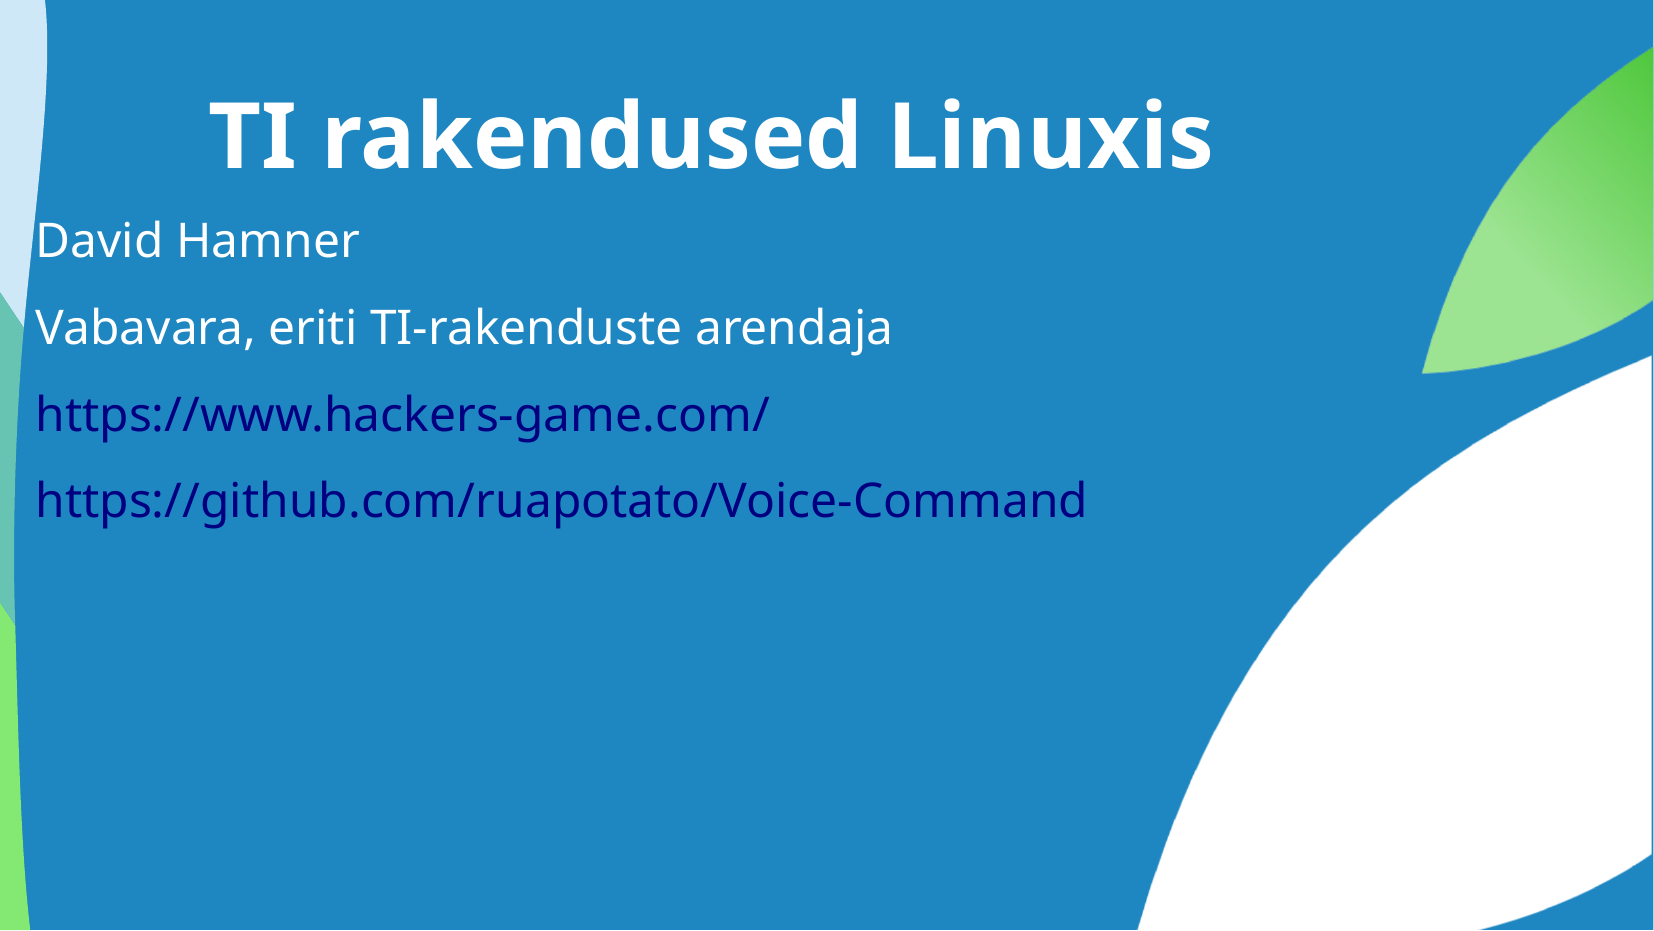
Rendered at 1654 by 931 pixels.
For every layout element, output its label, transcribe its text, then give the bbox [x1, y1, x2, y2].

list David Hamner Vabavara, eriti TI-rakenduste arendaja https://www.hackers-game.com/ https://github.com/ruapotato/Voice-Command [35, 206, 1418, 532]
title TI rakendused Linuxis [88, 59, 1335, 206]
picture [1138, 47, 1654, 931]
